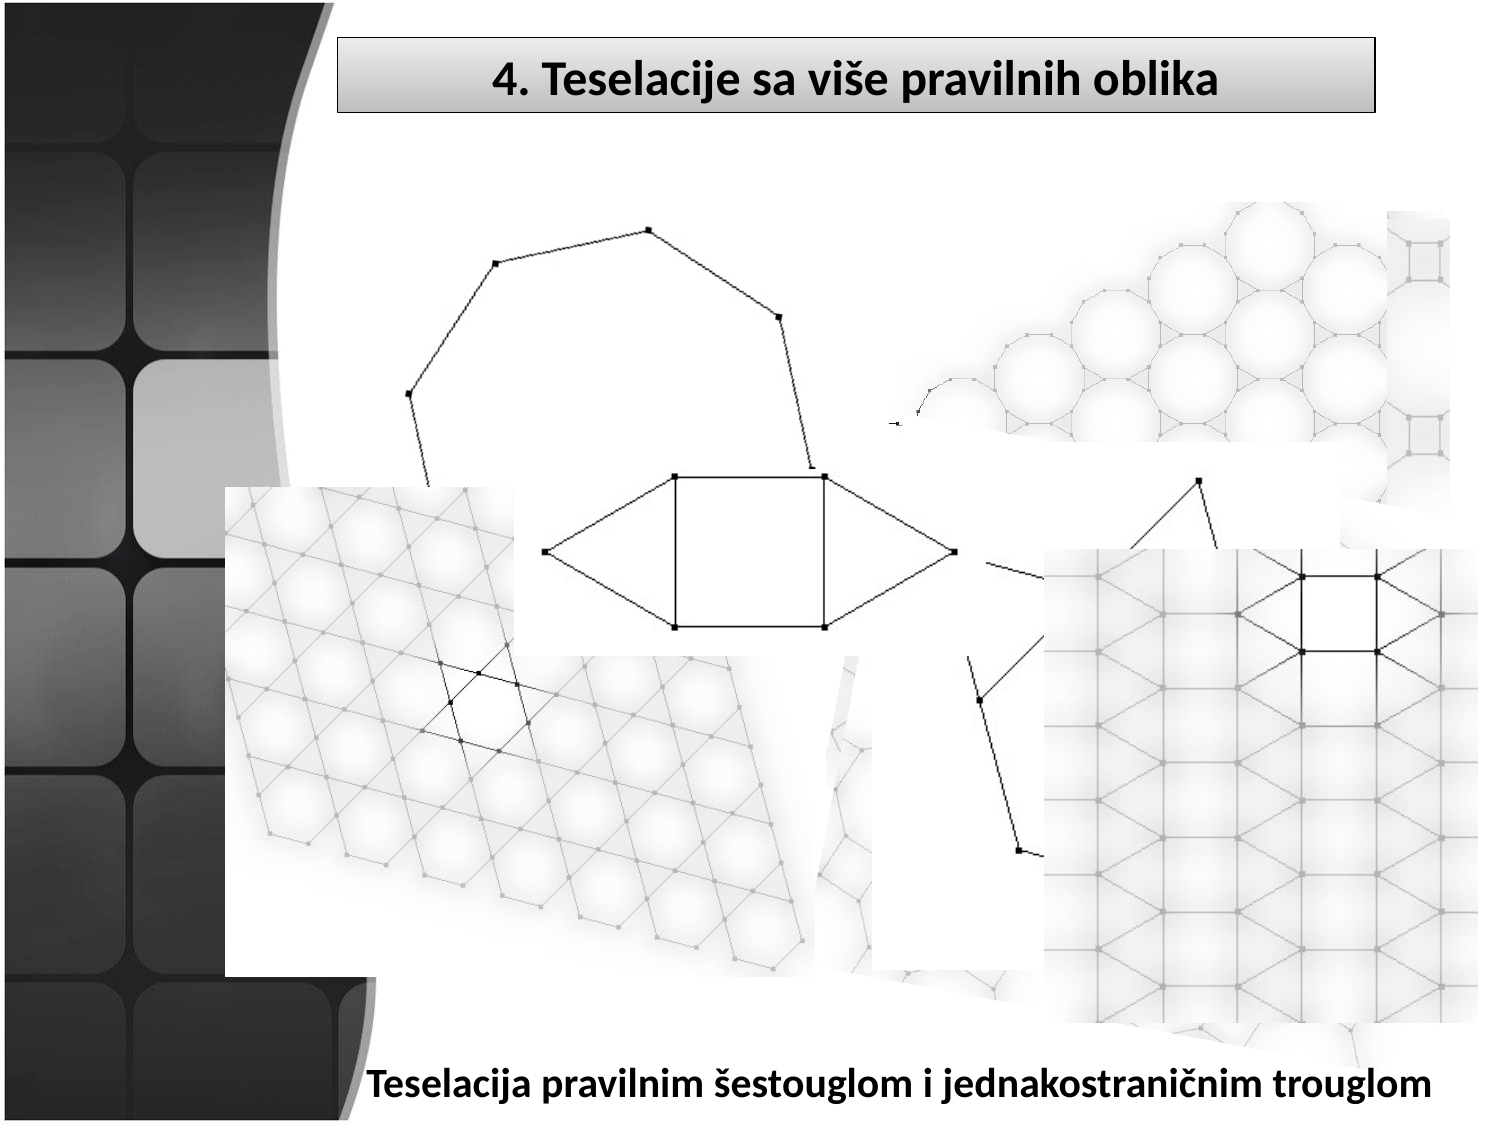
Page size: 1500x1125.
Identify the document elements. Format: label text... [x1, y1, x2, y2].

text_box 4. Teselacije sa više pravilnih oblika [337, 37, 1375, 113]
text_box Teselacija pravilnim šestouglom i jednakostraničnim trouglom [351, 1048, 1449, 1114]
picture [0, 0, 1500, 1125]
